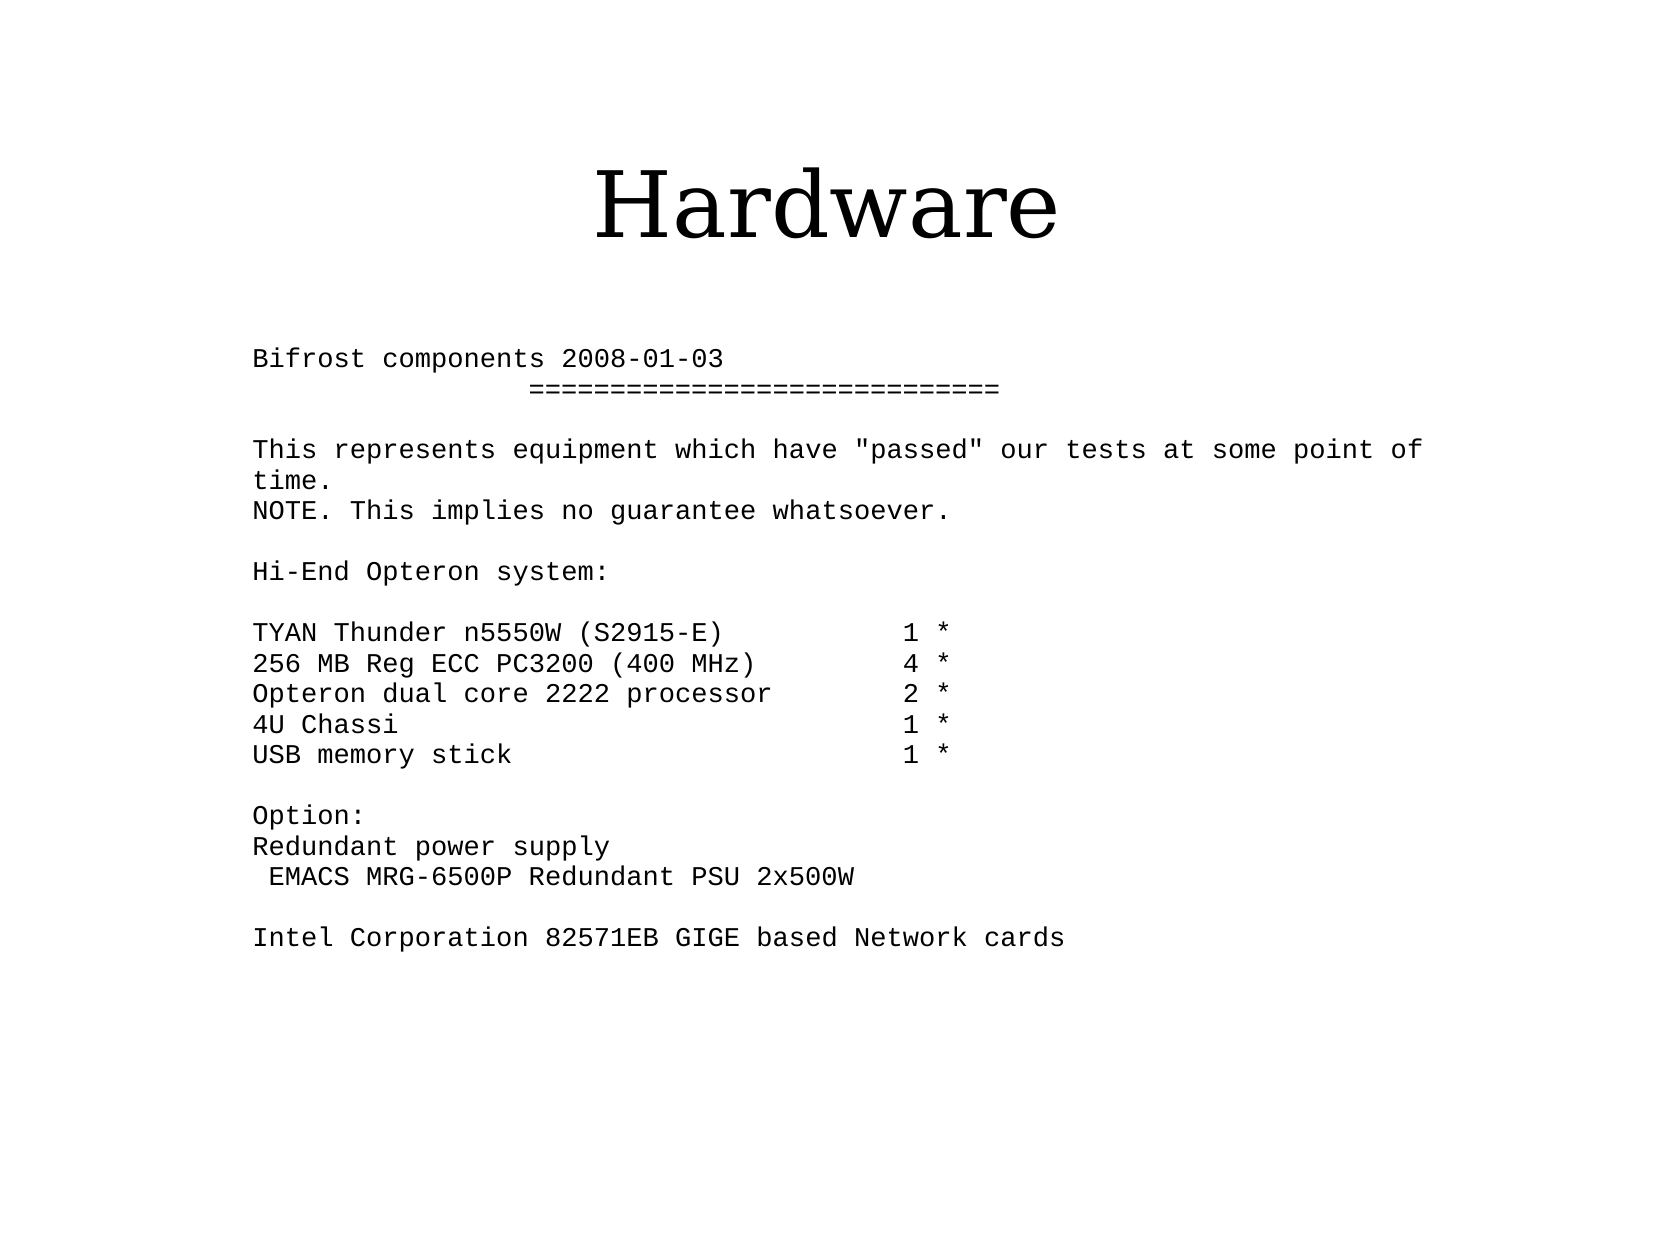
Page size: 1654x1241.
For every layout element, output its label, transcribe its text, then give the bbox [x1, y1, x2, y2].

text_box Bifrost components 2008-01-03 ============================= This represents equipment which have "passed" our tests at some point of time. NOTE. This implies no guarantee whatsoever. Hi-End Opteron system: TYAN Thunder n5550W (S2915-E) 1 * 256 MB Reg ECC PC3200 (400 MHz) 4 * Opteron dual core 2222 processor 2 * 4U Chassi 1 * USB memory stick 1 * Option: Redundant power supply EMACS MRG-6500P Redundant PSU 2x500W Intel Corporation 82571EB GIGE based Network cards [237, 337, 1450, 1054]
title Hardware [121, 102, 1534, 310]
